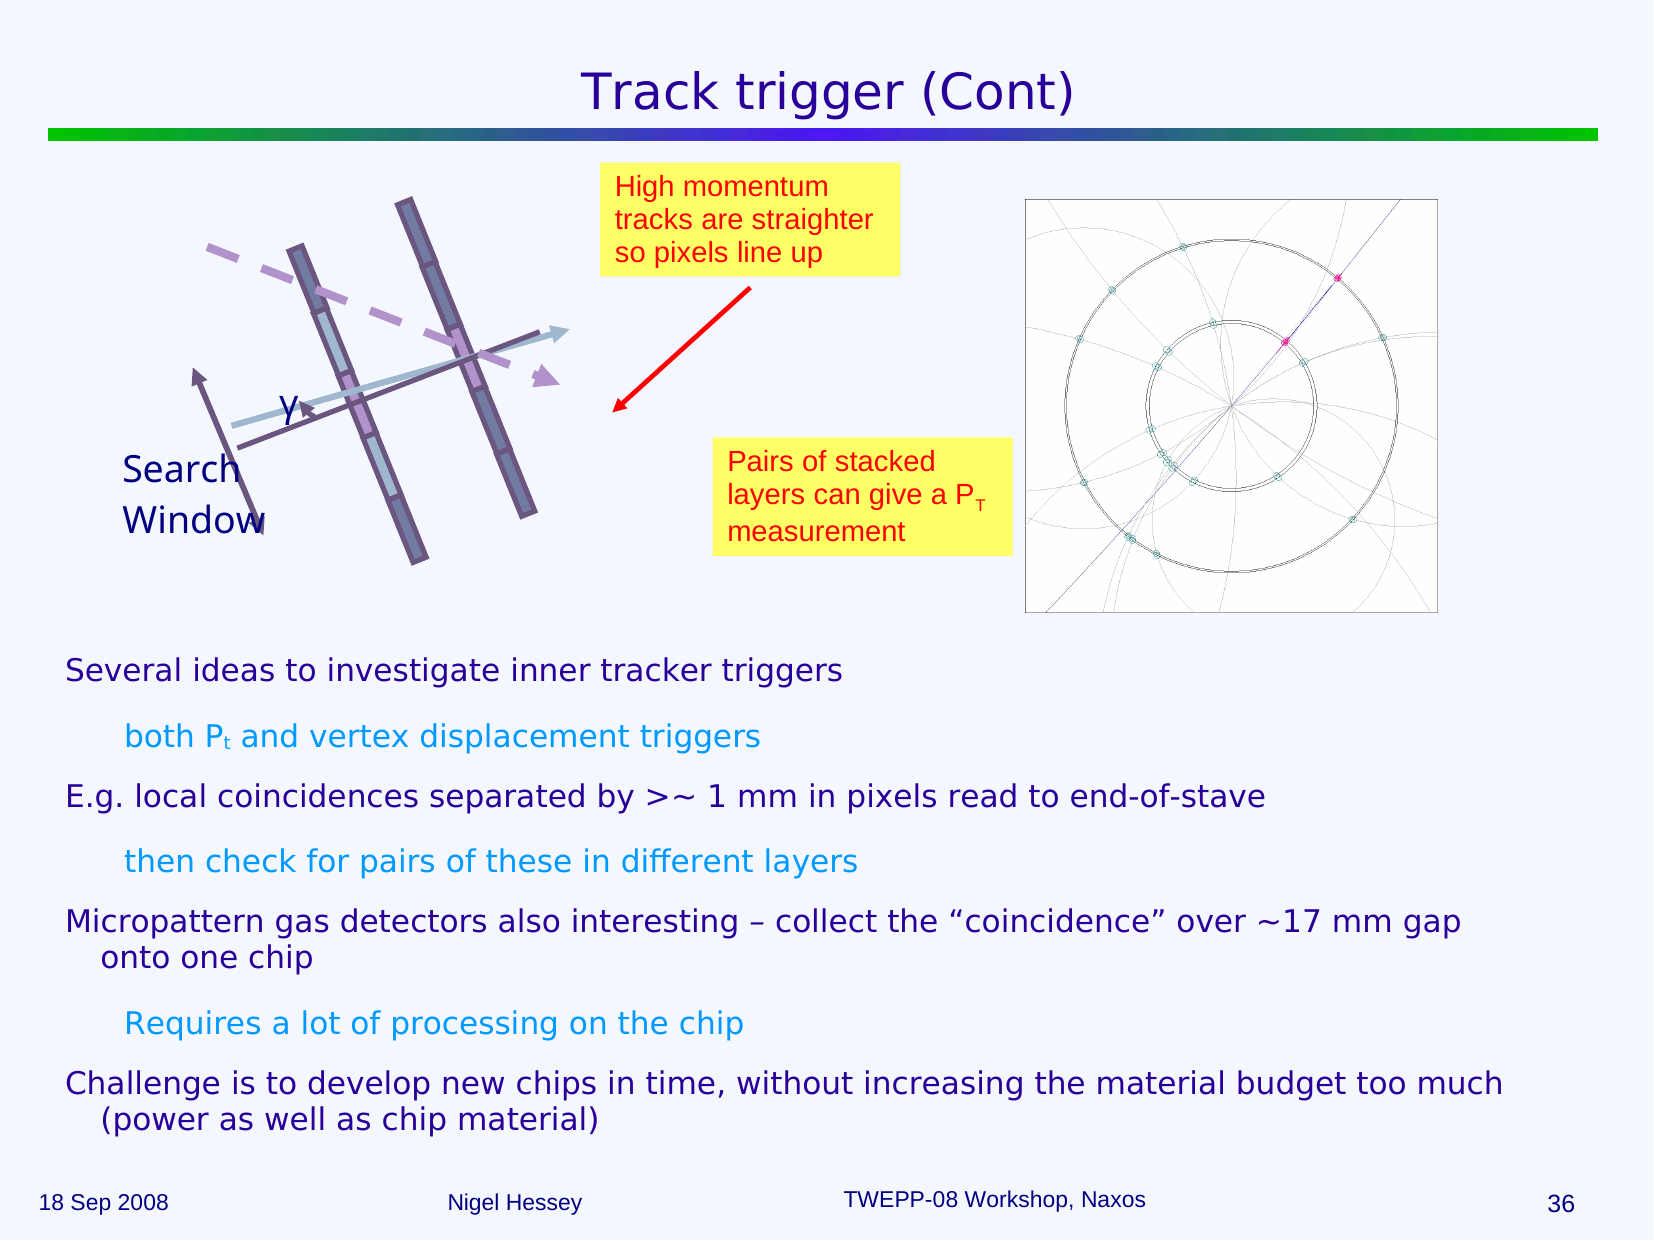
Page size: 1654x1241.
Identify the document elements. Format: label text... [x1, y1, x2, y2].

picture [1563, 128, 1598, 141]
text_box High momentum tracks are straighter so pixels line up [600, 162, 901, 277]
picture [1025, 199, 1438, 613]
list Several ideas to investigate inner tracker triggers both Pt and vertex displacement triggers E.g. local coincidences separated by >~ 1 mm in pixels read to end-of-stave then check for pairs of these in different layers Micropattern gas detectors also interesting – collect the “coincidence” over ~17 mm gap onto one chip Requires a lot of processing on the chip Challenge is to develop new chips in time, without increasing the material budget too much (power as well as chip material) [47, 652, 1515, 1185]
picture [48, 128, 95, 141]
text_box [461, 360, 535, 517]
text_box Pairs of stacked layers can give a PT measurement [712, 437, 1013, 556]
text_box [289, 245, 358, 390]
text_box [397, 199, 472, 357]
text_box [346, 393, 362, 402]
text_box Search Window [107, 434, 281, 553]
text_box [351, 403, 427, 563]
title Track trigger (Cont) [95, 37, 1563, 146]
text_box γ [264, 368, 314, 436]
